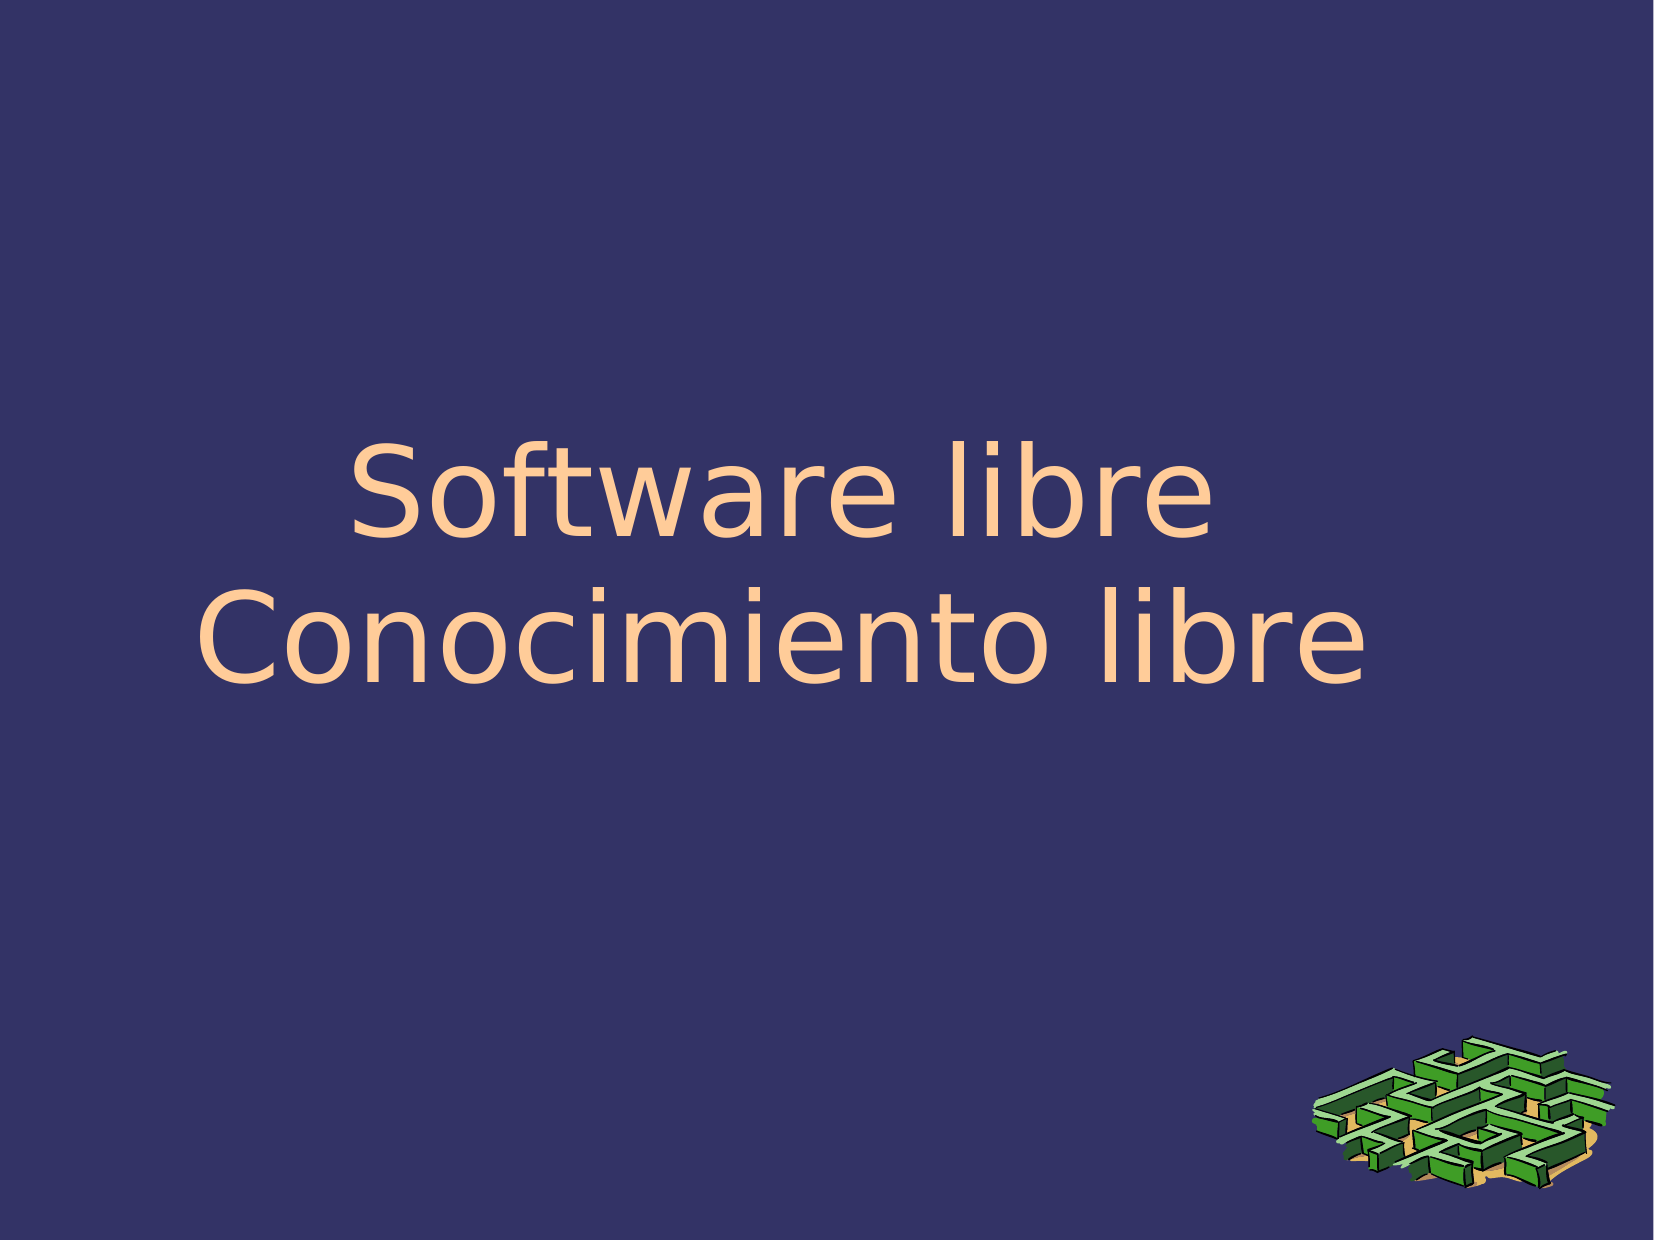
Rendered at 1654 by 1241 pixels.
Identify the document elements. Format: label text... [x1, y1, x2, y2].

text_box Software libre Conocimiento libre [177, 413, 1388, 720]
